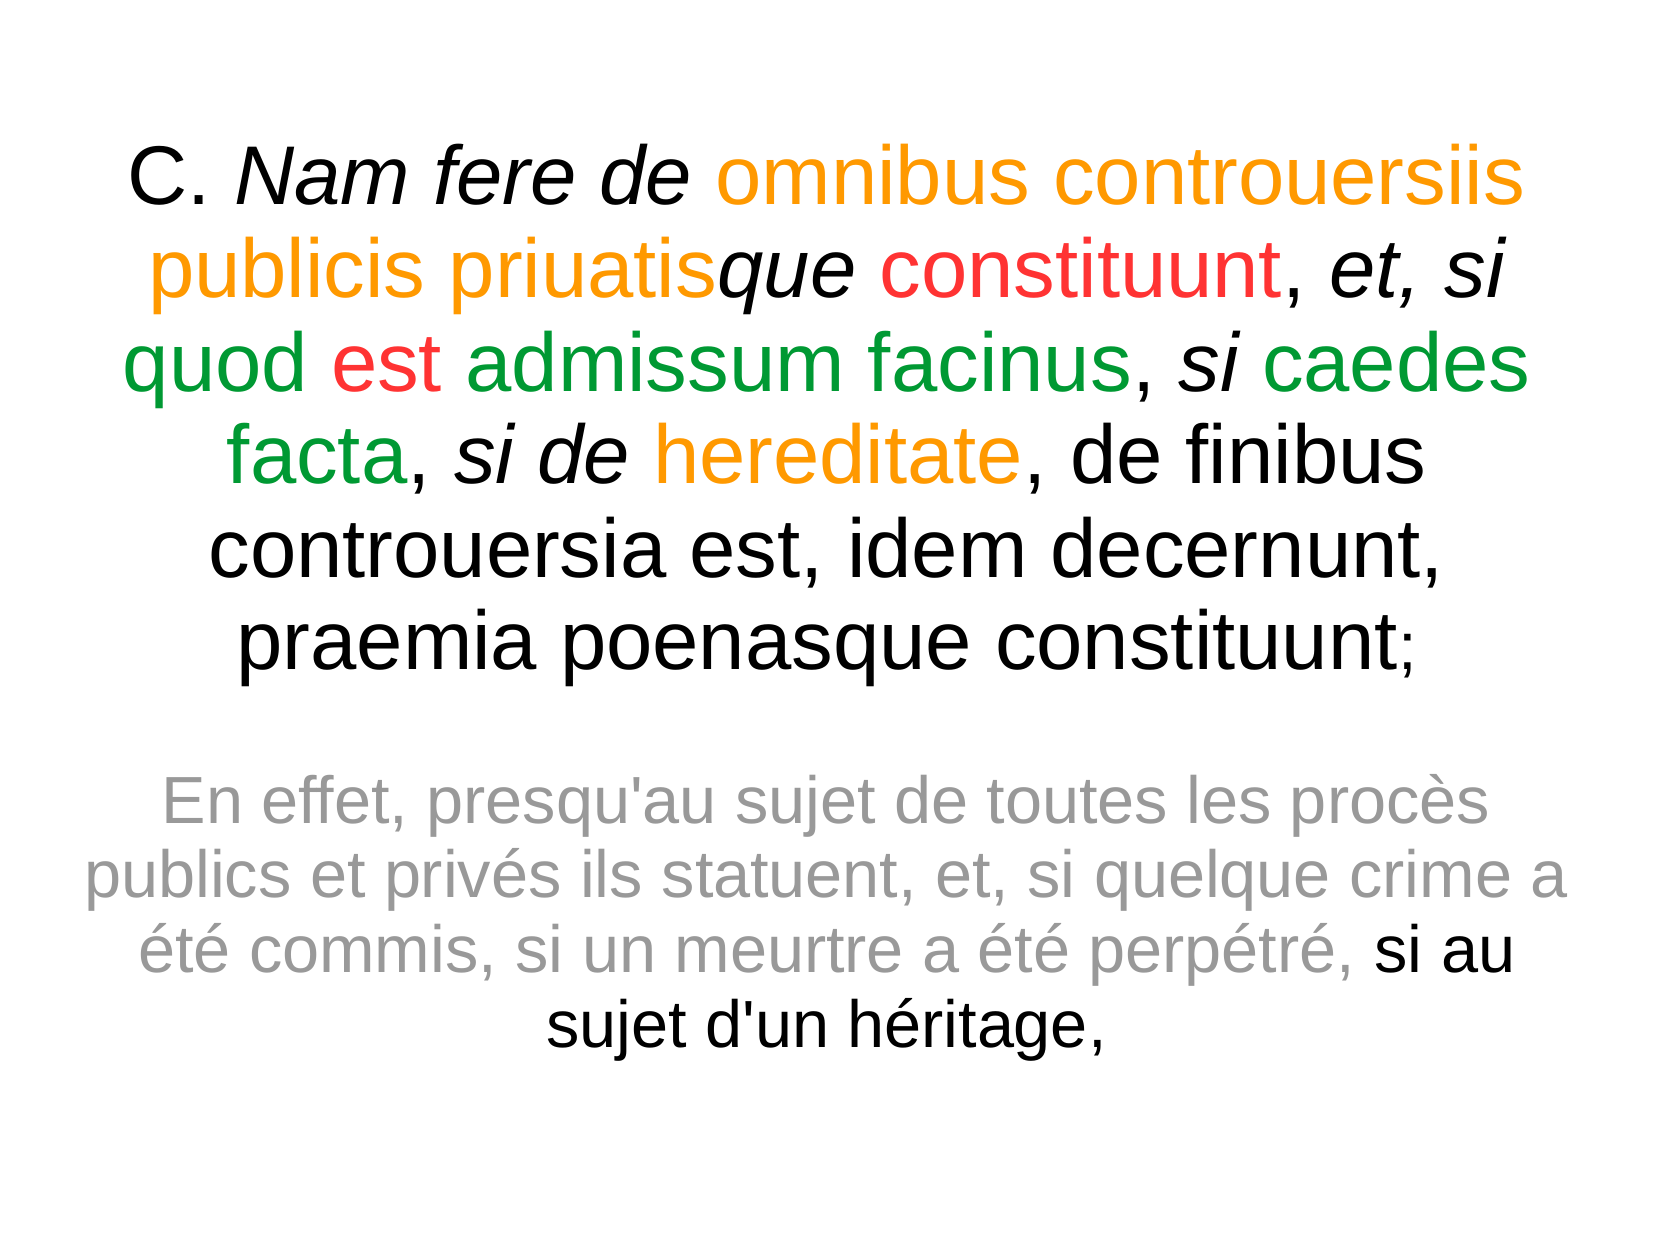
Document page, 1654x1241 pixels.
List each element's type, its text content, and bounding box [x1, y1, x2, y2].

subtitle C. Nam fere de omnibus controuersiis publicis priuatisque constituunt, et, si quod est admissum facinus, si caedes facta, si de hereditate, de finibus controuersia est, idem decernunt, praemia poenasque constituunt; En effet, presqu'au sujet de toutes les procès publics et privés ils statuent, et, si quelque crime a été commis, si un meurtre a été perpétré, si au sujet d'un héritage, [82, 82, 1571, 1109]
